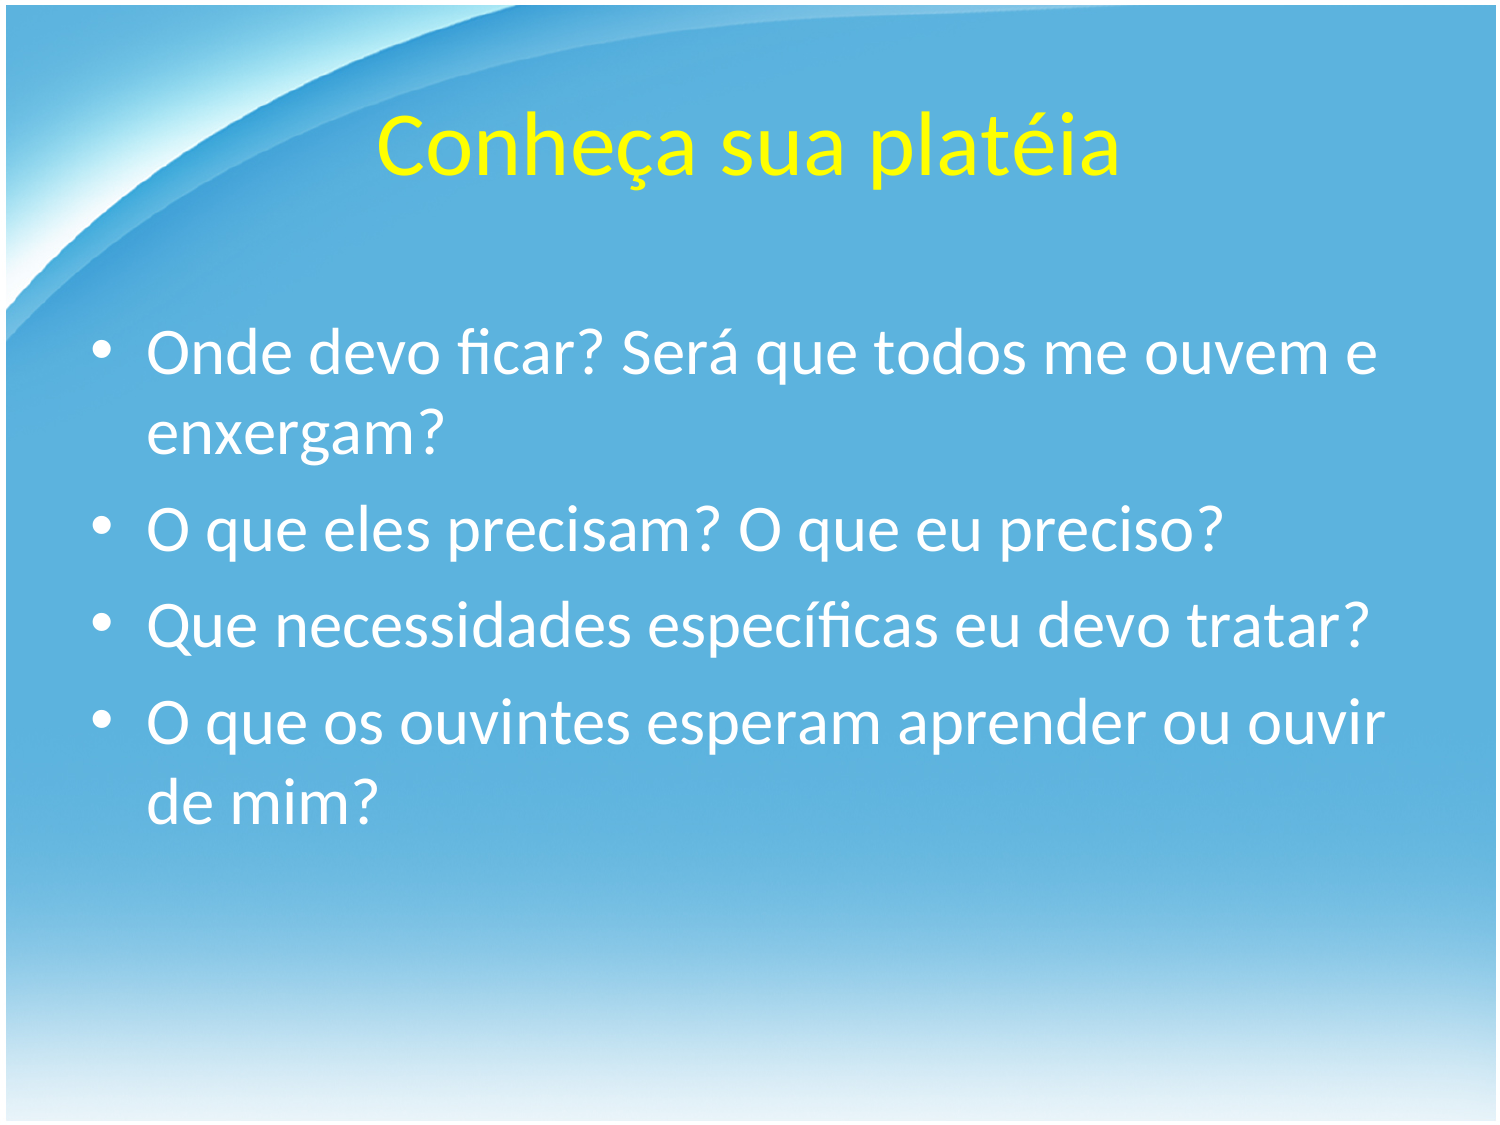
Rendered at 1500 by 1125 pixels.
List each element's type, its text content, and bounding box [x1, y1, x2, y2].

text_box Onde devo ficar? Será que todos me ouvem e enxergam? O que eles precisam? O que eu preciso? Que necessidades específicas eu devo tratar? O que os ouvintes esperam aprender ou ouvir de mim? [75, 300, 1426, 1043]
picture [0, 0, 1500, 1125]
title Conheça sua platéia [75, 21, 1425, 257]
